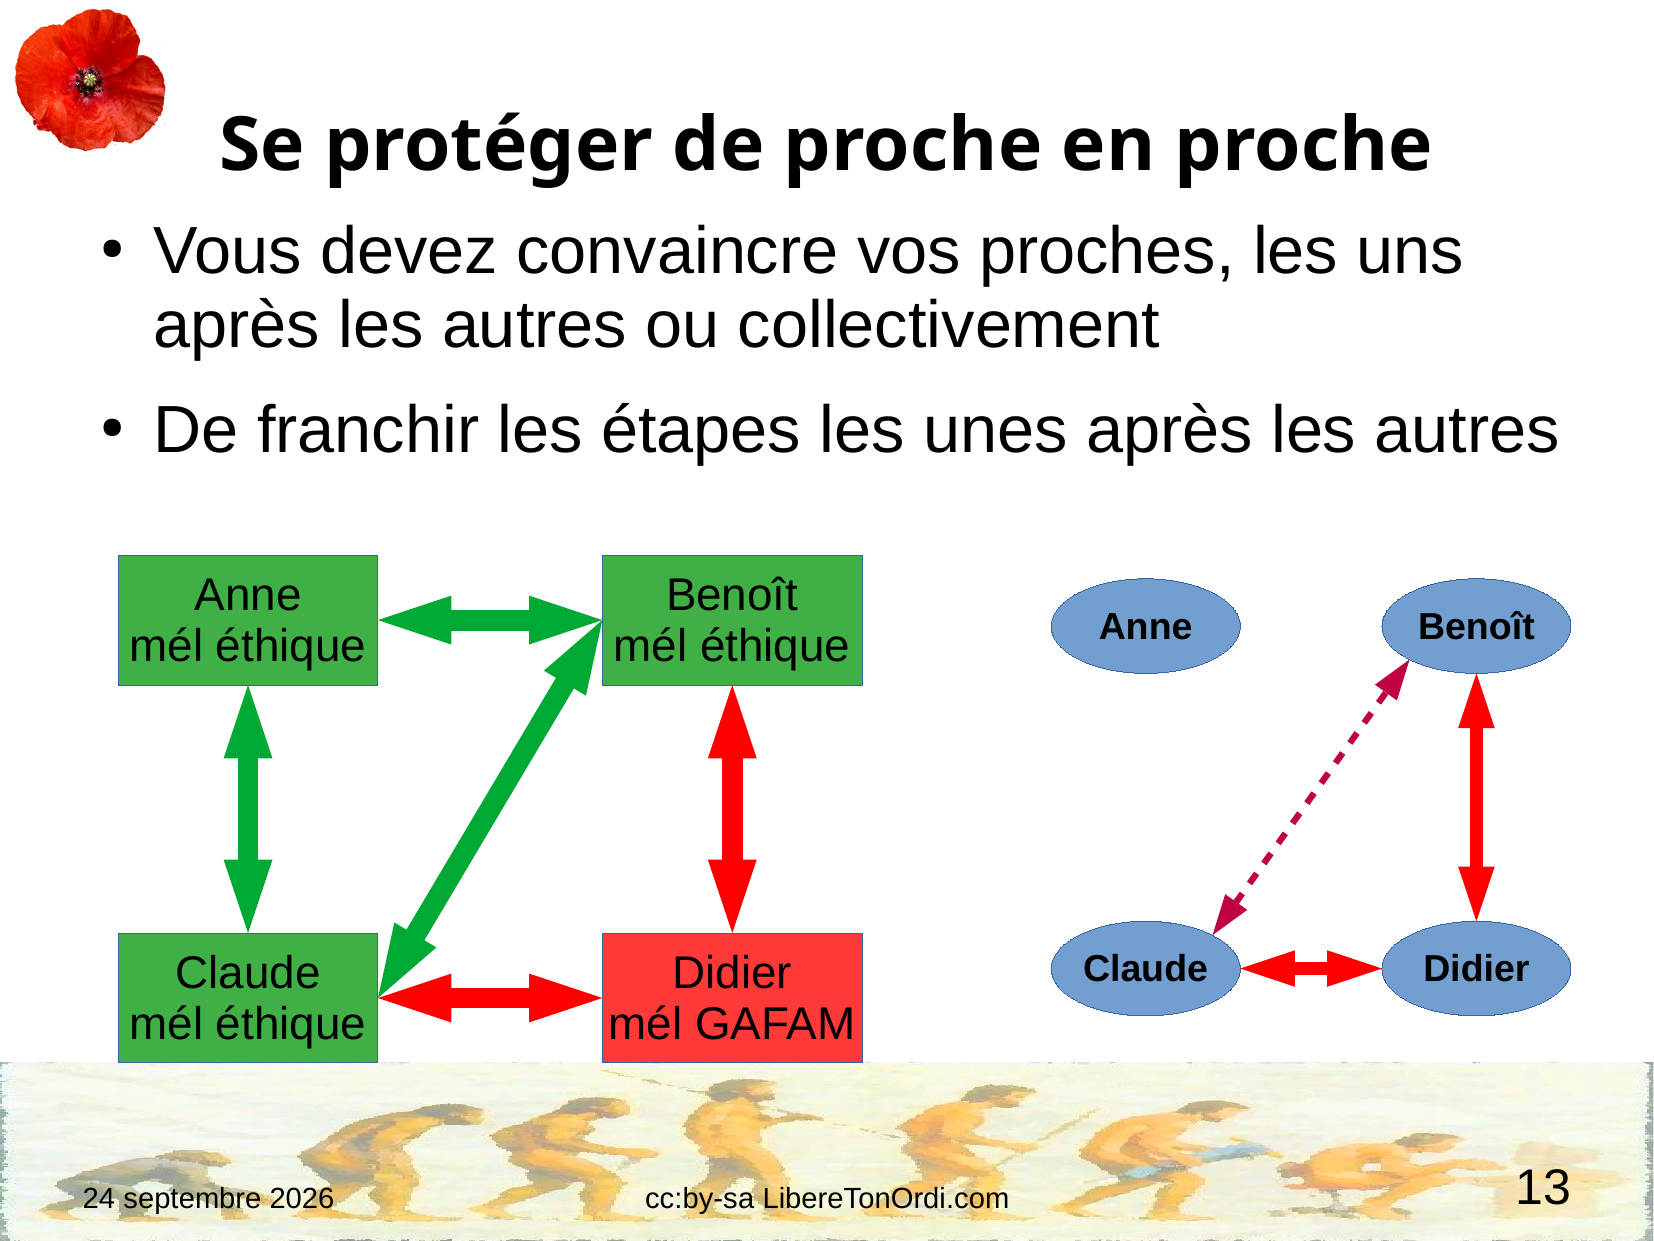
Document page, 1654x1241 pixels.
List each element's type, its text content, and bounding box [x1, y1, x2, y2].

text_box Benoît [1381, 578, 1571, 674]
text_box Benoît mél éthique [602, 555, 863, 686]
text_box Didier [1381, 921, 1571, 1016]
text_box Claude mél éthique [118, 933, 378, 1063]
text_box Didier mél GAFAM [602, 933, 863, 1063]
title Se protéger de proche en proche [82, 55, 1571, 212]
text_box Anne mél éthique [118, 555, 378, 686]
picture [11, 5, 169, 154]
text_box Claude [1051, 921, 1241, 1016]
list Vous devez convaincre vos proches, les uns après les autres ou collectivement De franchir les étapes les unes après les autres [82, 212, 1571, 497]
text_box Anne [1051, 578, 1241, 674]
picture [0, 1062, 1654, 1241]
